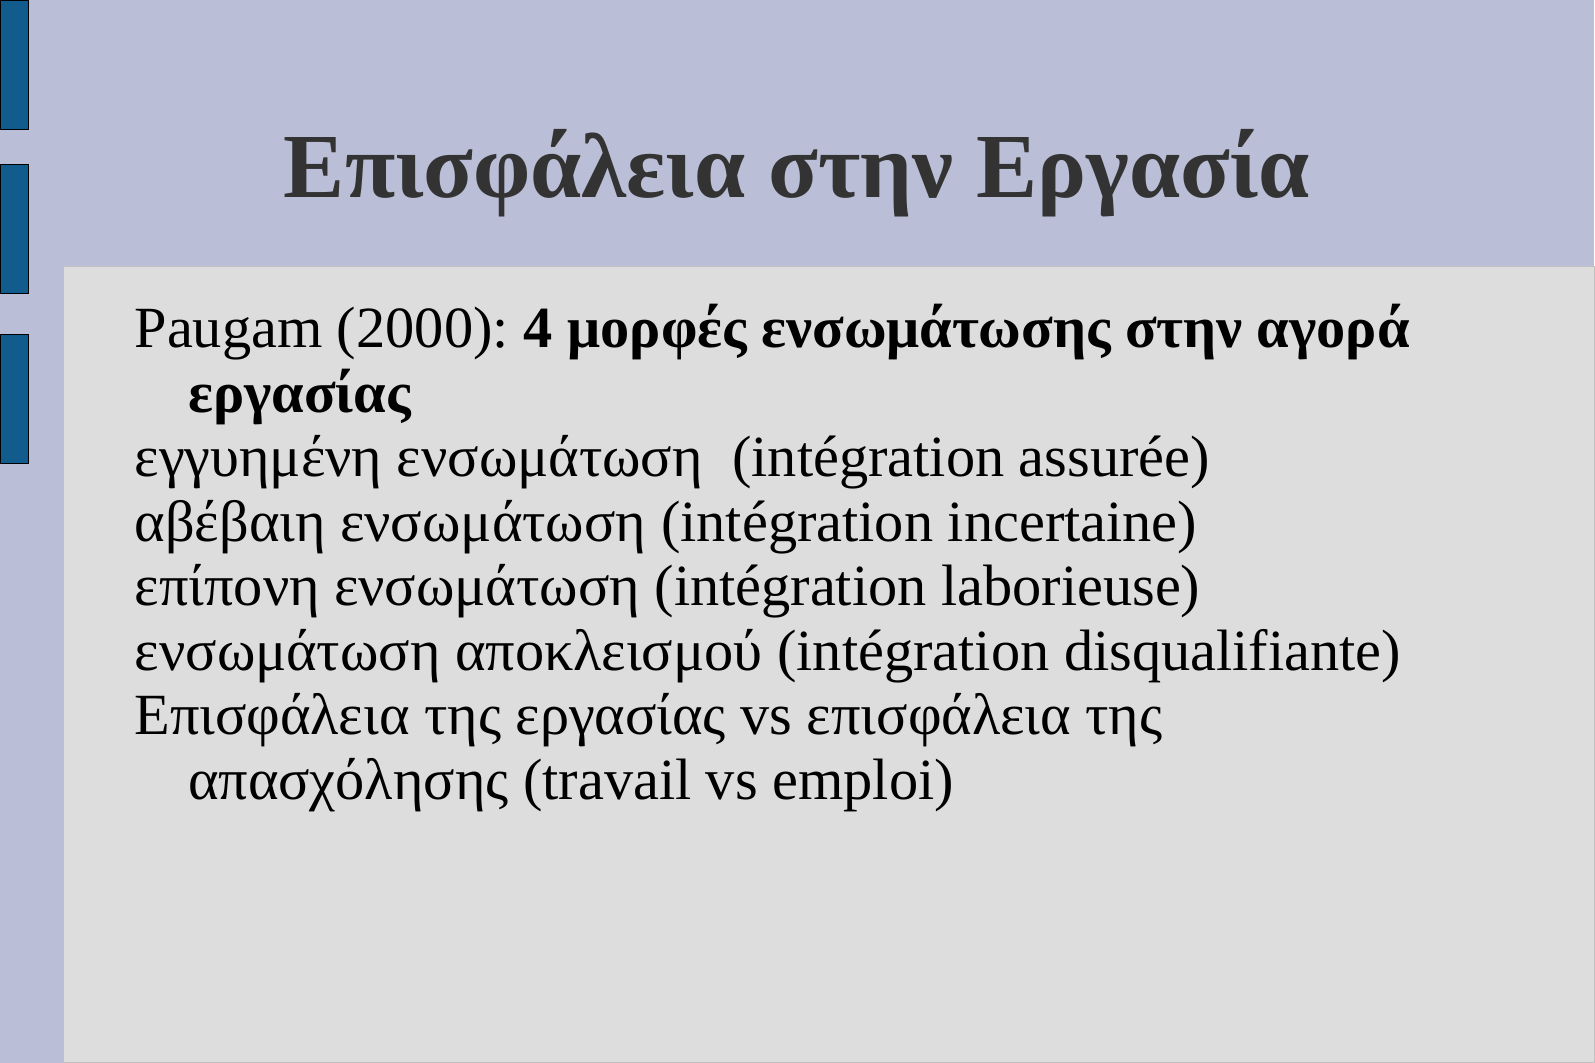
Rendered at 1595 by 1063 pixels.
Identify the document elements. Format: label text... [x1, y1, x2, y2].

list Paugam (2000): 4 μορφές ενσωμάτωσης στην αγορά εργασίας εγγυημένη ενσωμάτωση (intégration assurée) αβέβαιη ενσωμάτωση (intégration incertaine) επίπονη ενσωμάτωση (intégration laborieuse) ενσωμάτωση αποκλεισμού (intégration disqualifiante) Επισφάλεια της εργασίας vs επισφάλεια της απασχόλησης (travail vs emploi) [117, 295, 1479, 951]
title Επισφάλεια στην Εργασία [117, 85, 1479, 249]
